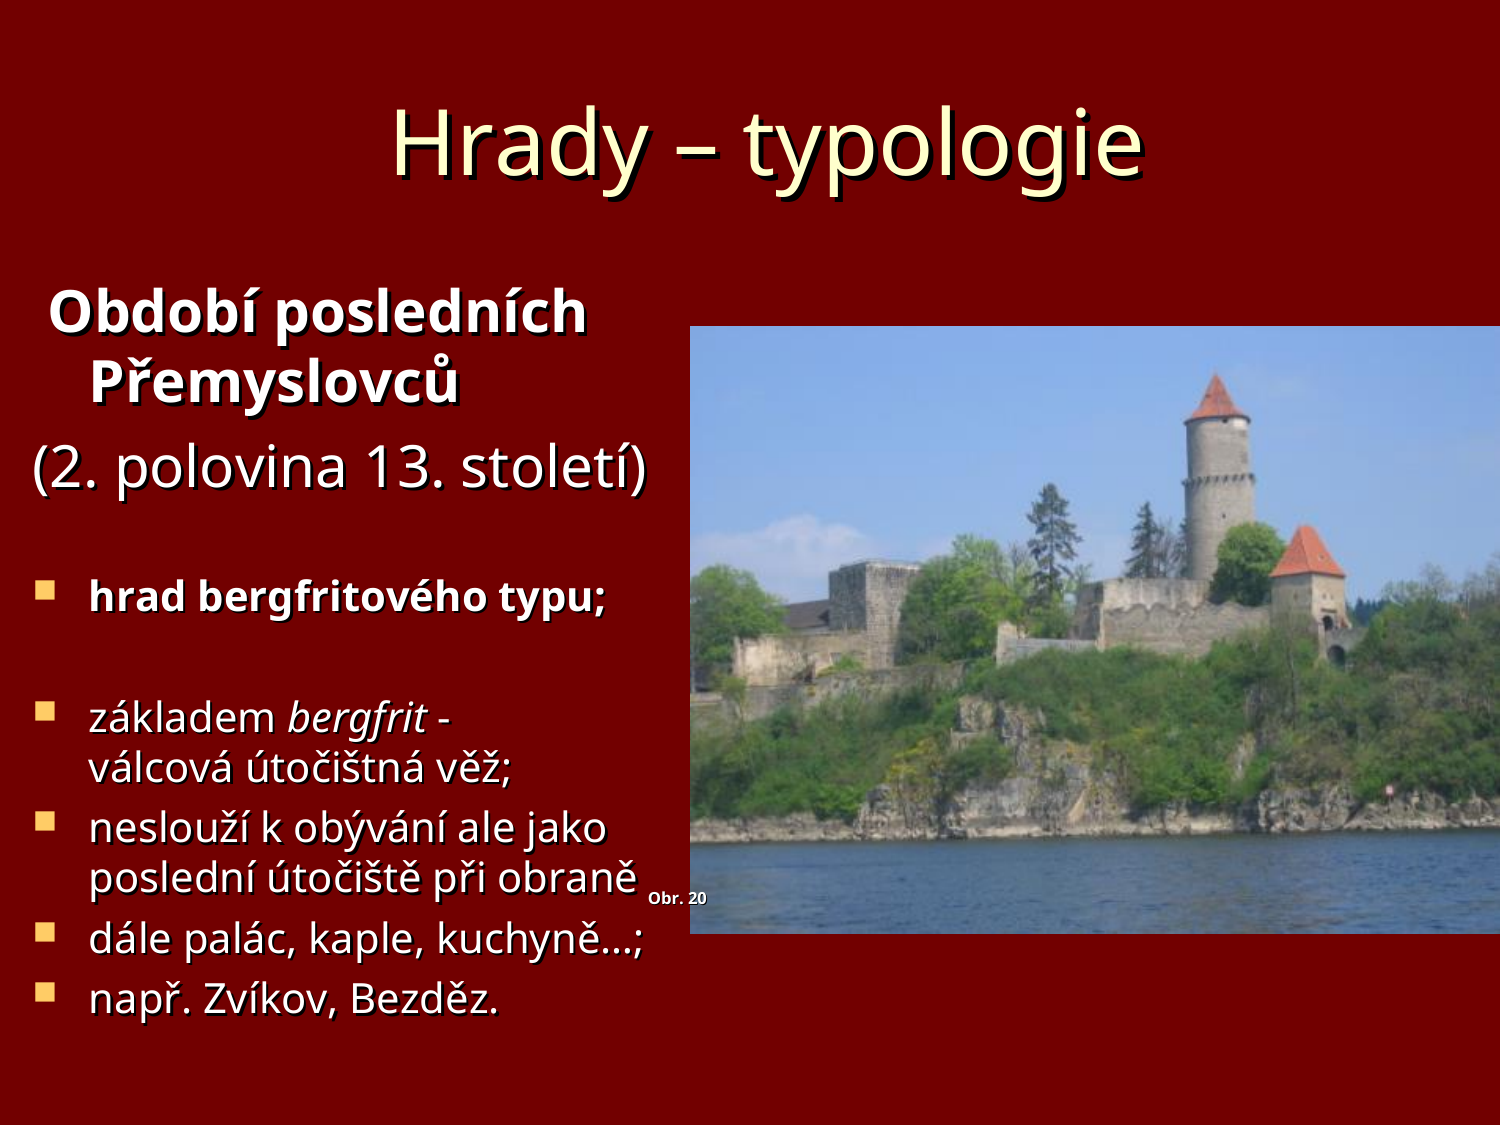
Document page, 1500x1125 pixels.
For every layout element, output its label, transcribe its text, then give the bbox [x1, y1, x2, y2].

title Hrady – typologie [41, 45, 1471, 233]
list Období posledních Přemyslovců (2. polovina 13. století) hrad bergfritového typu; základem bergfrit - válcová útočištná věž; neslouží k obývání ale jako poslední útočiště při obraně dále palác, kaple, kuchyně…; např. Zvíkov, Bezděz. [17, 267, 691, 1035]
text_box [690, 326, 1500, 934]
text_box Obr. 20 [633, 882, 835, 916]
